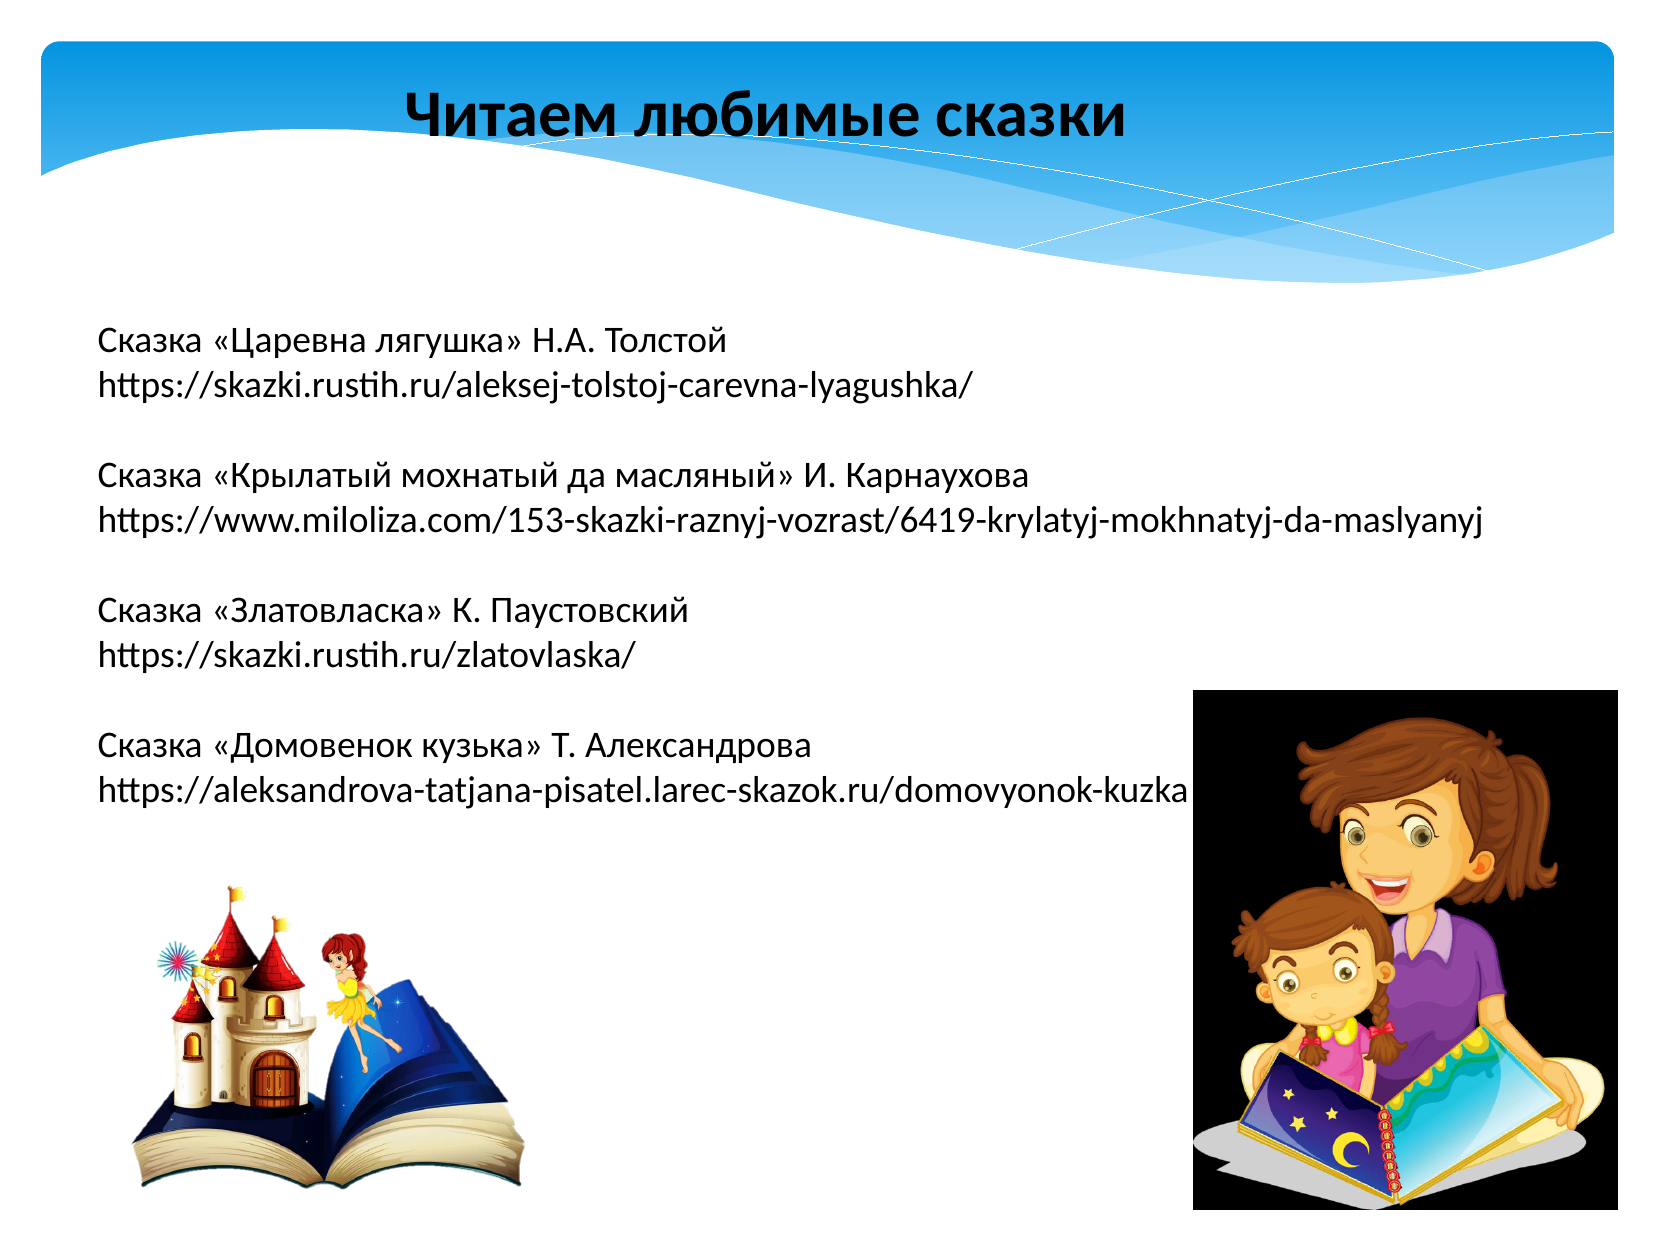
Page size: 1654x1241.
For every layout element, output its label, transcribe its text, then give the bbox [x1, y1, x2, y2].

picture [1193, 690, 1618, 1210]
text_box Сказка «Царевна лягушка» Н.А. Толстой https://skazki.rustih.ru/aleksej-tolstoj-carevna-lyagushka/ Сказка «Крылатый мохнатый да масляный» И. Карнаухова https://www.miloliza.com/153-skazki-raznyj-vozrast/6419-krylatyj-mokhnatyj-da-maslyanyj Сказка «Златовласка» К. Паустовский https://skazki.rustih.ru/zlatovlaska/ Сказка «Домовенок кузька» Т. Александрова https://aleksandrova-tatjana-pisatel.larec-skazok.ru/domovyonok-kuzka [82, 307, 1514, 868]
picture [82, 865, 567, 1206]
text_box Читаем любимые сказки [389, 62, 1151, 159]
